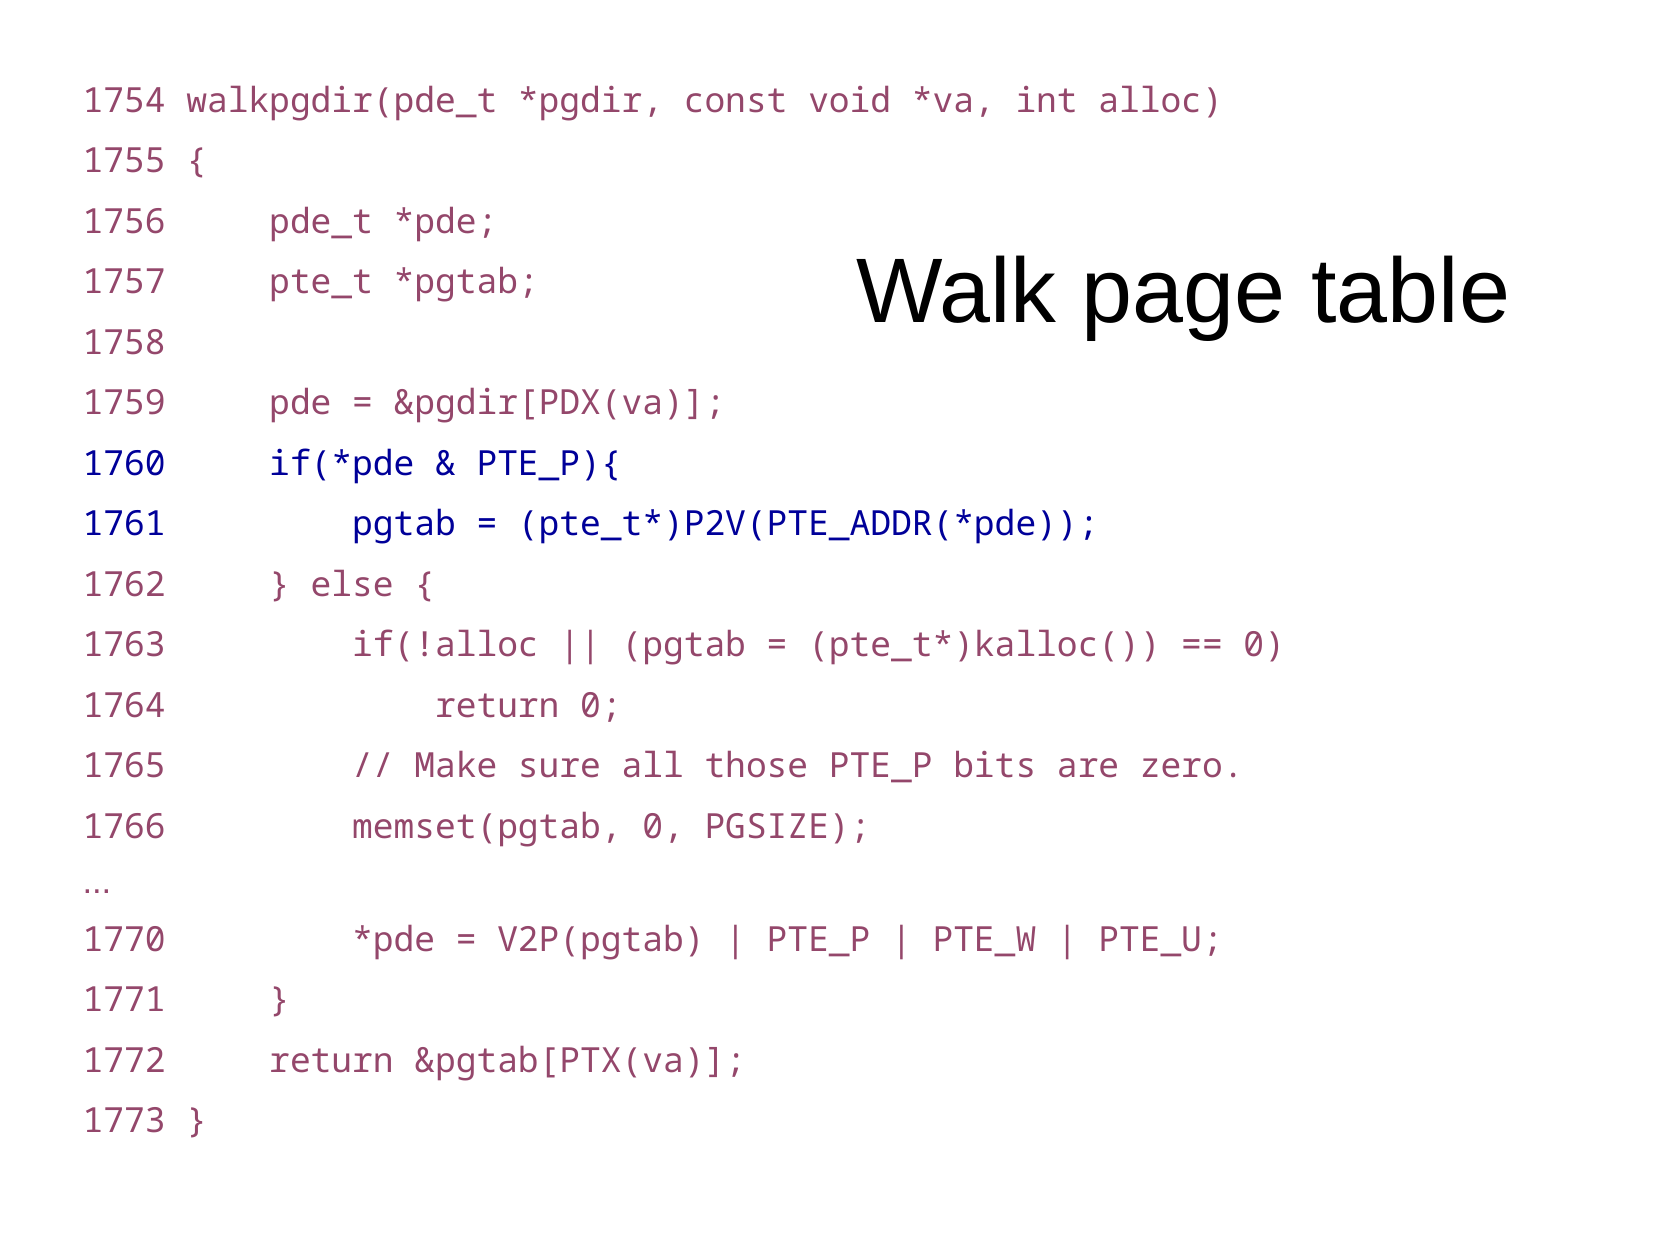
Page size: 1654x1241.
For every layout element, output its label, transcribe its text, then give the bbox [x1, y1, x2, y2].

title Walk page table [791, 187, 1576, 395]
list 1754 walkpgdir(pde_t *pgdir, const void *va, int alloc) 1755 { 1756 pde_t *pde; 1757 pte_t *pgtab; 1758 1759 pde = &pgdir[PDX(va)]; 1760 if(*pde & PTE_P){ 1761 pgtab = (pte_t*)P2V(PTE_ADDR(*pde)); 1762 } else { 1763 if(!alloc || (pgtab = (pte_t*)kalloc()) == 0) 1764 return 0; 1765 // Make sure all those PTE_P bits are zero. 1766 memset(pgtab, 0, PGSIZE); ... 1770 *pde = V2P(pgtab) | PTE_P | PTE_W | PTE_U; 1771 } 1772 return &pgtab[PTX(va)]; 1773 } [82, 75, 1571, 1163]
